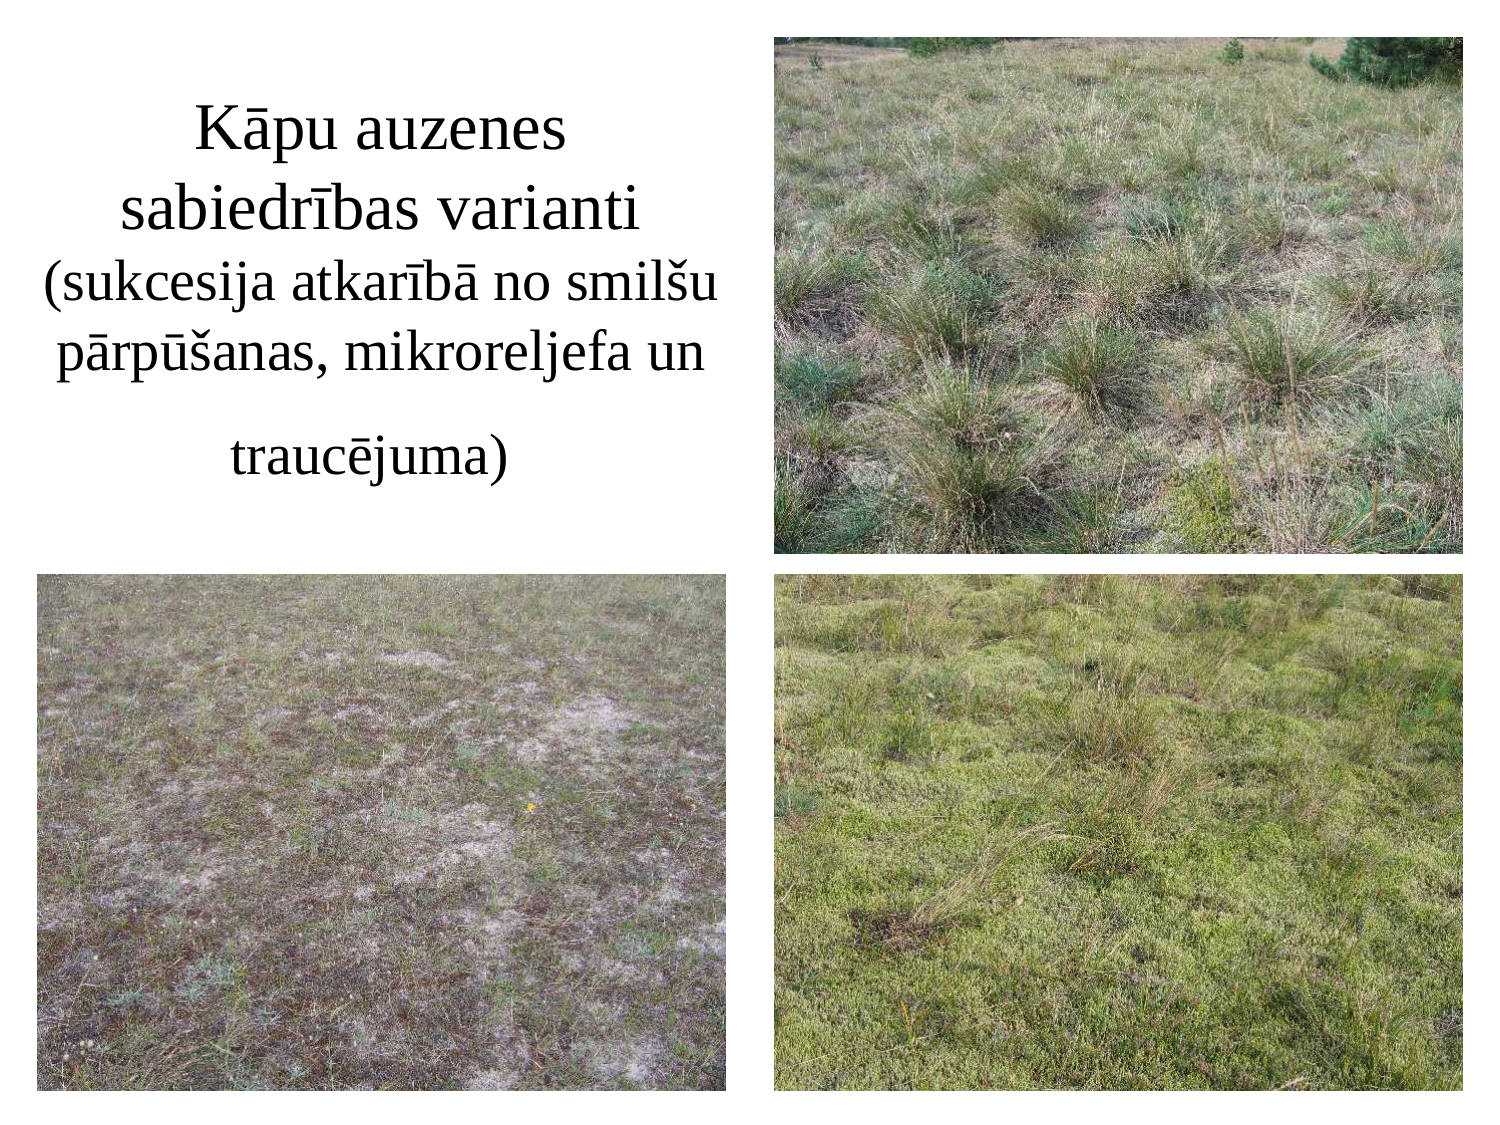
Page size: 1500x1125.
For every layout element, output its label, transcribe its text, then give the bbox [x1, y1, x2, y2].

picture [37, 574, 726, 1091]
picture [774, 37, 1463, 554]
picture [774, 574, 1463, 1091]
title Kāpu auzenes sabiedrības varianti (sukcesija atkarībā no smilšu pārpūšanas, mikroreljefa un traucējuma) [24, 49, 738, 526]
